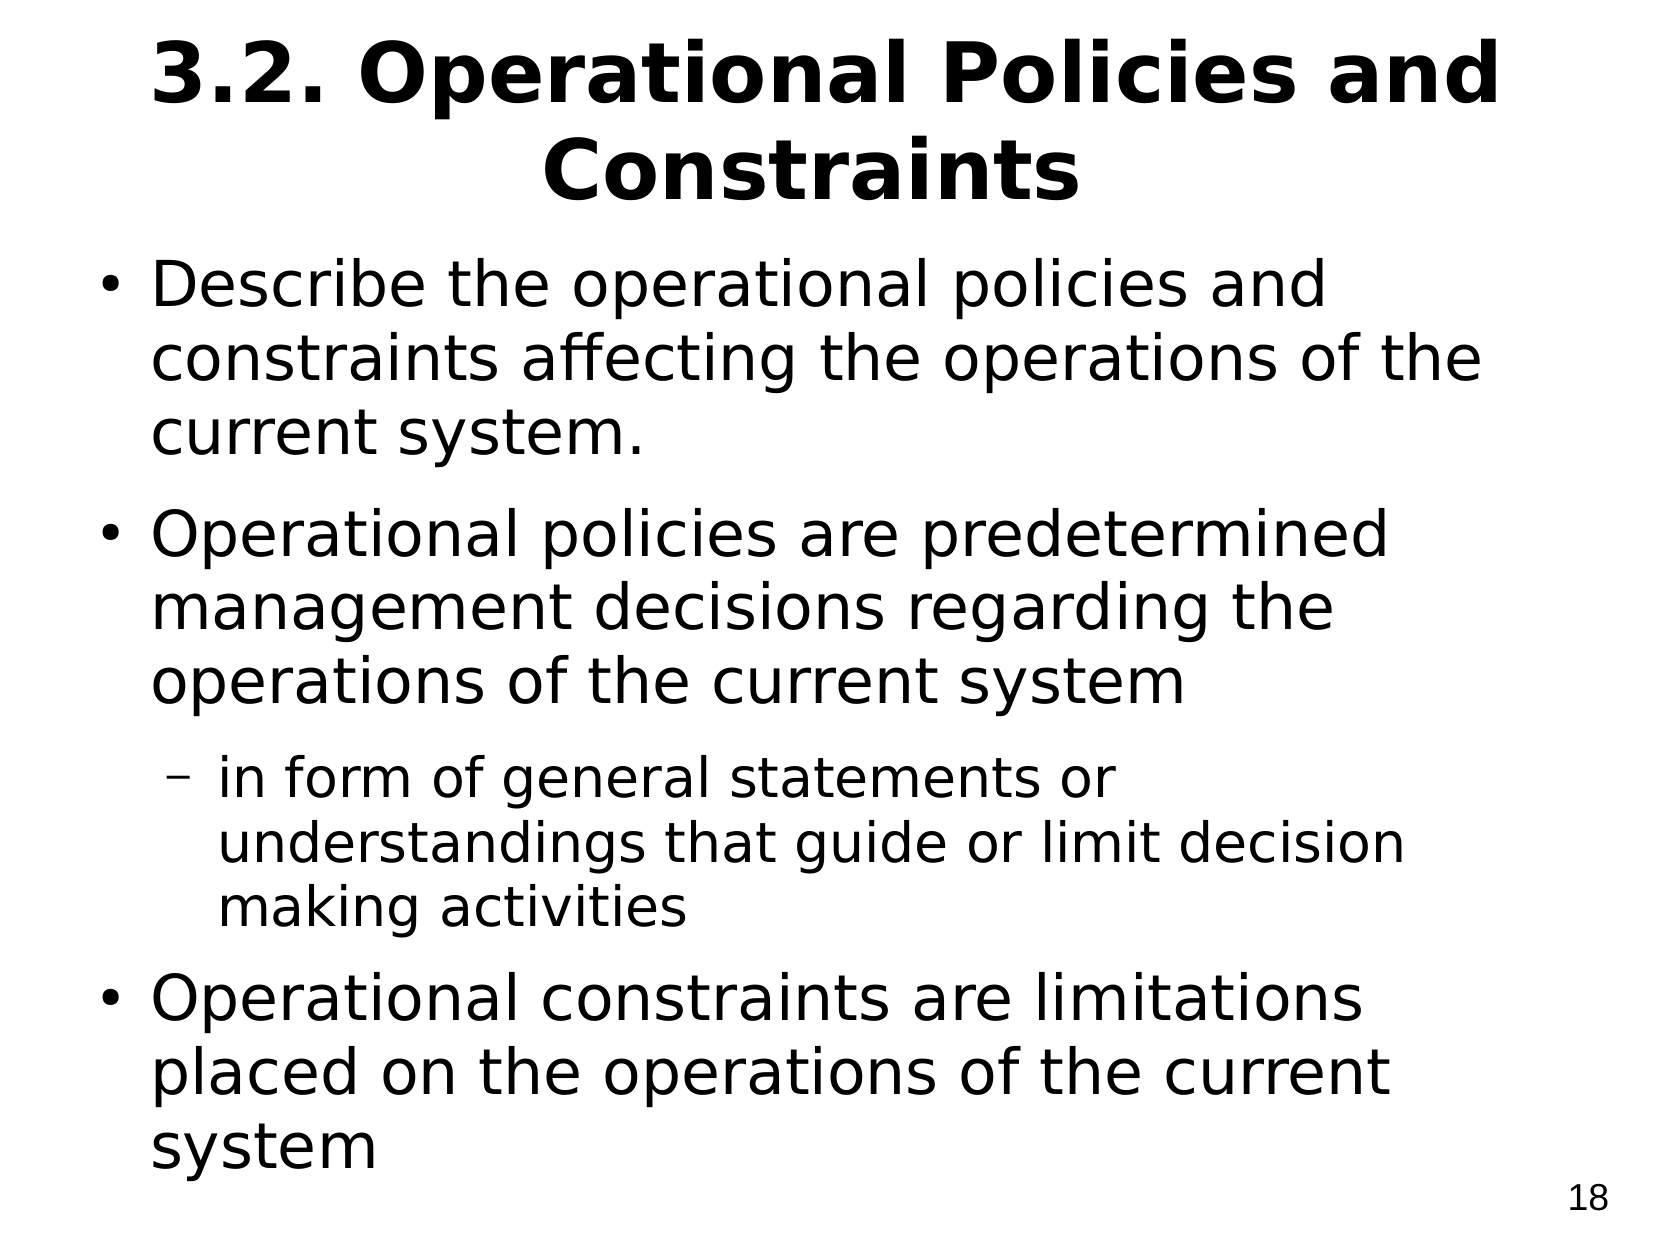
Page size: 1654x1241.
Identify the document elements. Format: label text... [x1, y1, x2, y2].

title 3.2. Operational Policies and Constraints [82, 25, 1571, 220]
list Describe the operational policies and constraints affecting the operations of the current system. Operational policies are predetermined management decisions regarding the operations of the current system in form of general statements or understandings that guide or limit decision making activities Operational constraints are limitations placed on the operations of the current system [82, 248, 1538, 1186]
